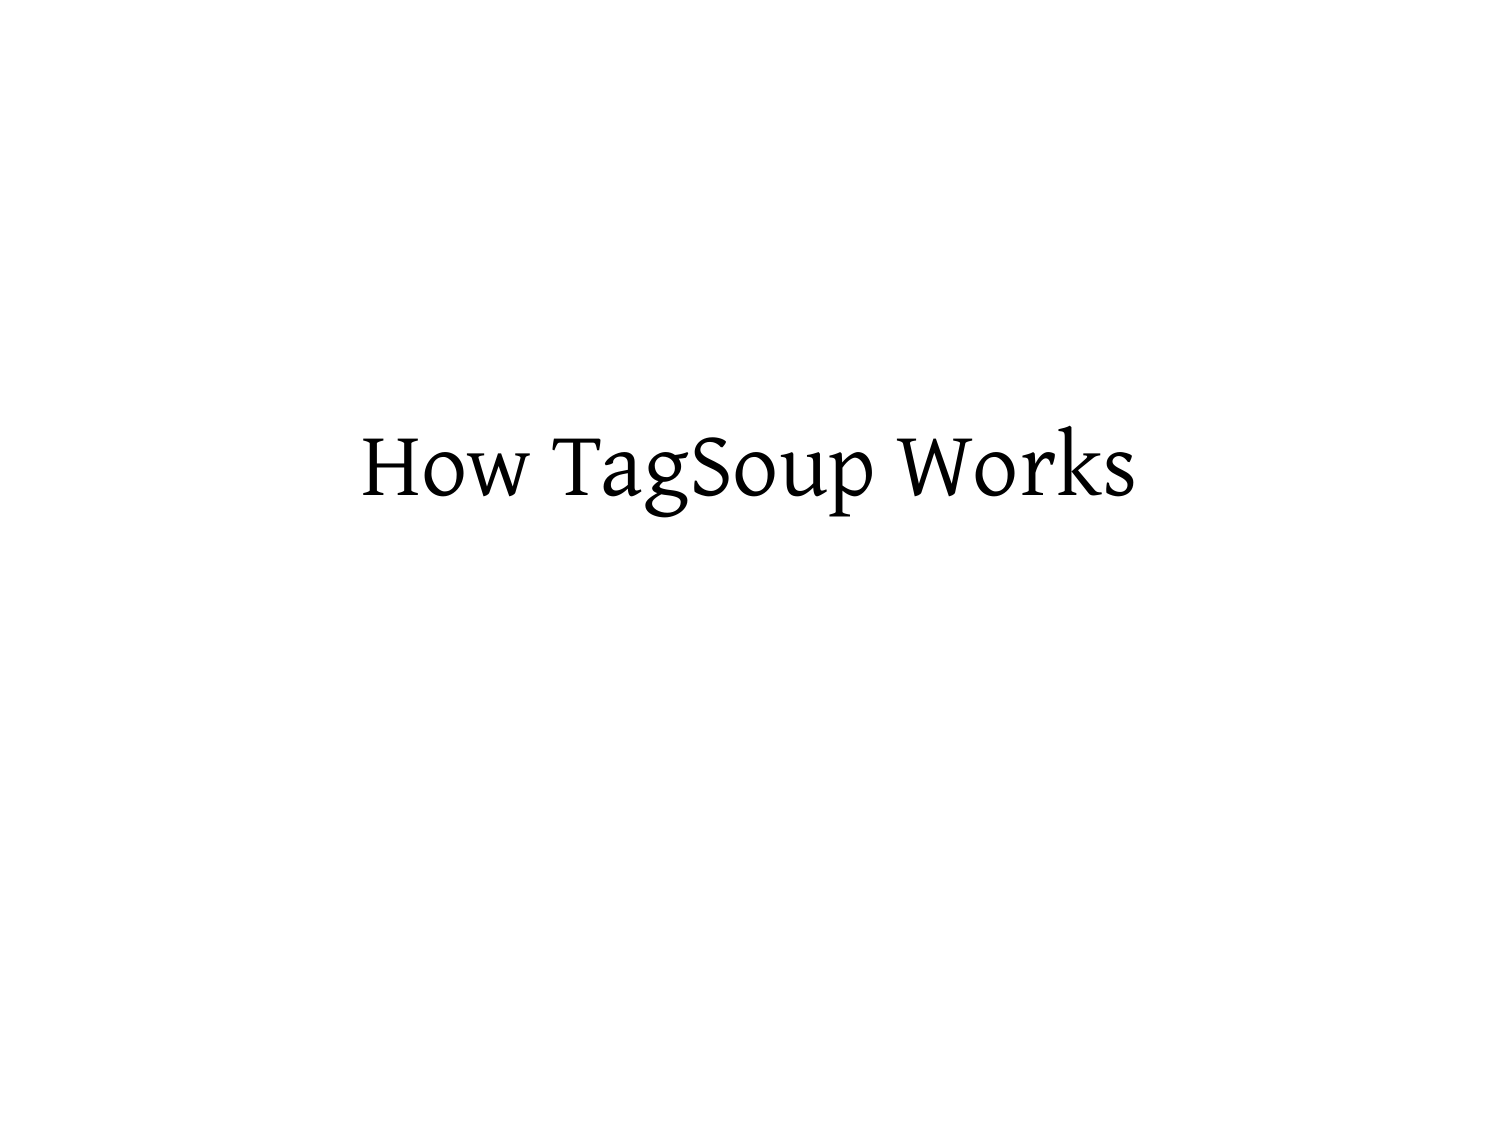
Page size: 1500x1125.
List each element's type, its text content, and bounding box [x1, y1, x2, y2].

title How TagSoup Works [112, 375, 1388, 563]
